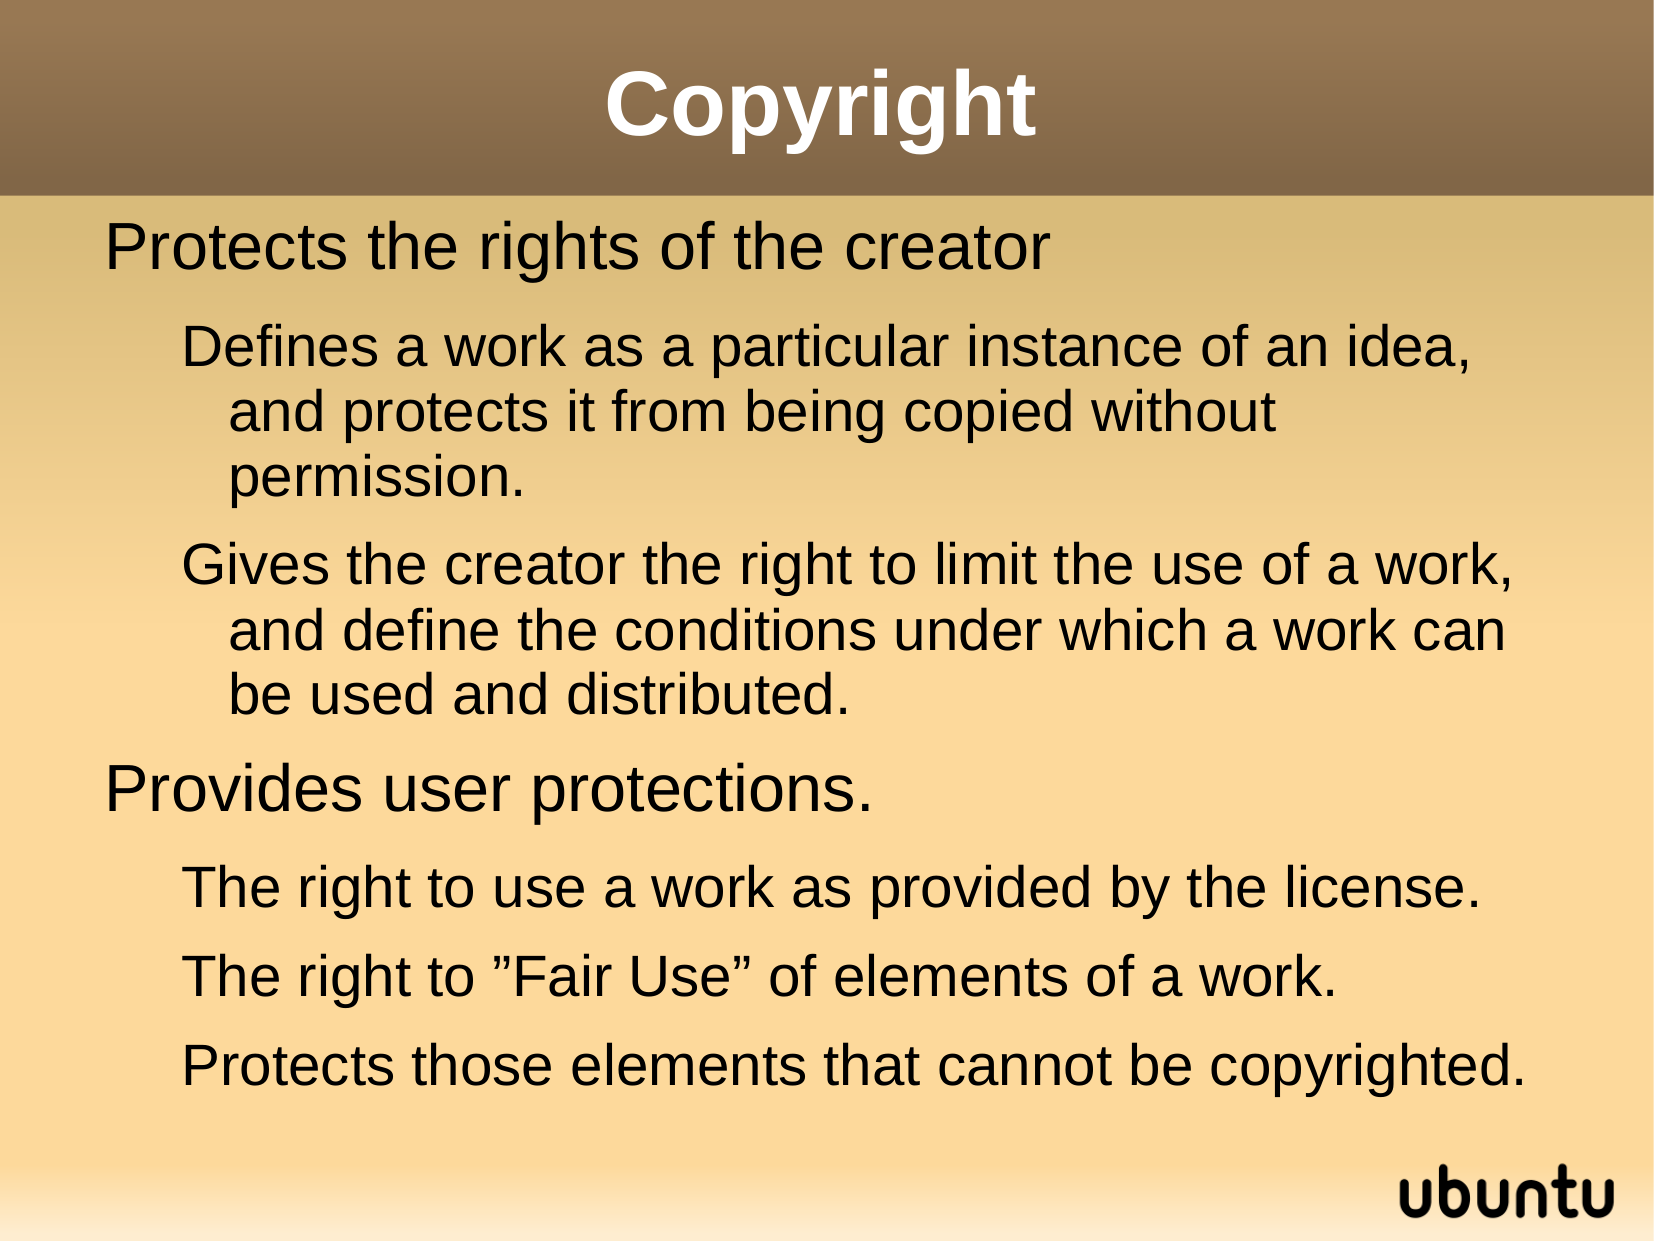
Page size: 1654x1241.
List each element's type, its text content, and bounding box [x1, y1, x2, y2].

picture [0, 0, 1654, 1241]
list Protects the rights of the creator Defines a work as a particular instance of an idea, and protects it from being copied without permission. Gives the creator the right to limit the use of a work, and define the conditions under which a work can be used and distributed. Provides user protections. The right to use a work as provided by the license. The right to ”Fair Use” of elements of a work. Protects those elements that cannot be copyrighted. [86, 209, 1576, 1163]
title Copyright [76, 7, 1565, 200]
